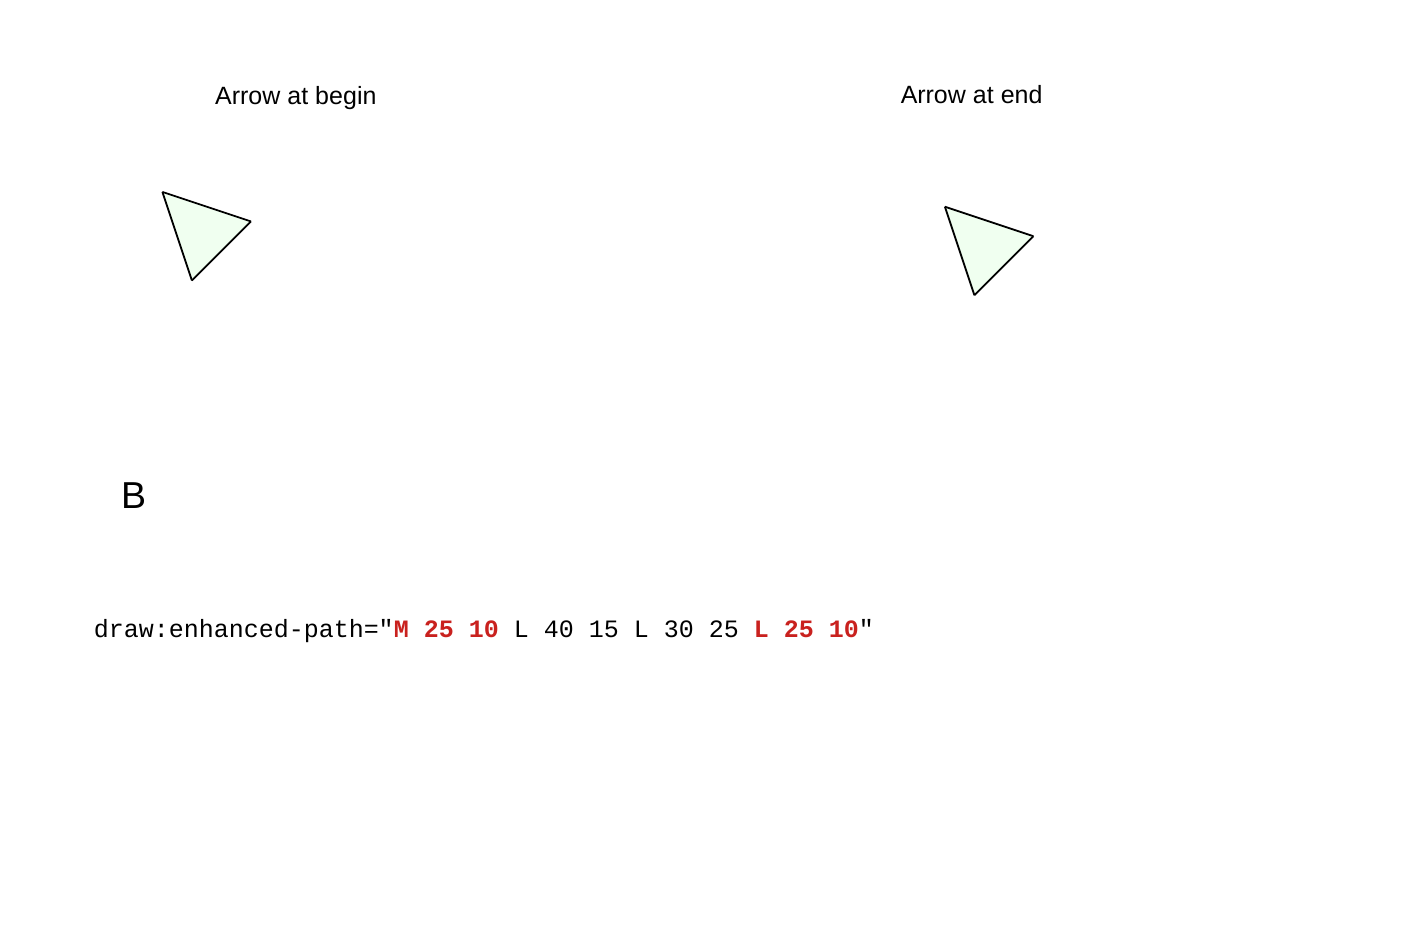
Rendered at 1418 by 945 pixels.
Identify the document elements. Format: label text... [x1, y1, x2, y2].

text_box Arrow at begin [200, 63, 403, 120]
text_box B [106, 467, 161, 525]
text_box Arrow at end [886, 62, 1069, 119]
text_box [944, 206, 1034, 296]
text_box [162, 191, 251, 281]
text_box draw:enhanced-path="M 25 10 L 40 15 L 30 25 L 25 10" [79, 609, 954, 661]
